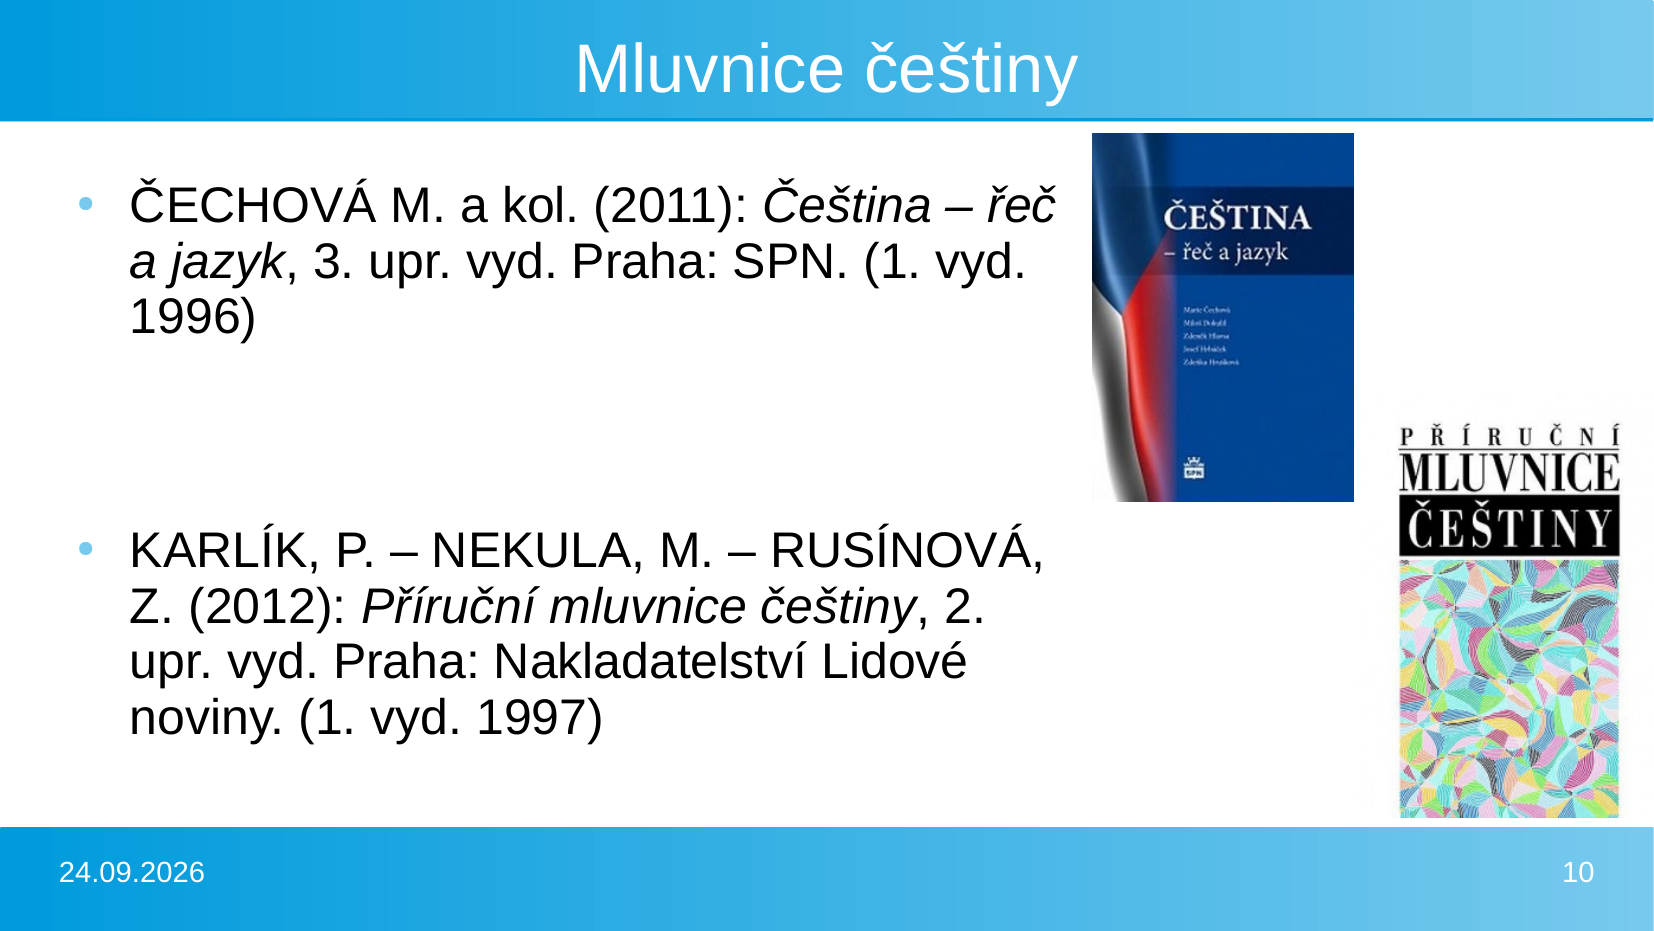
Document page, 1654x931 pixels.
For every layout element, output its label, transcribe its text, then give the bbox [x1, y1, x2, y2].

picture [1092, 133, 1354, 502]
picture [1358, 392, 1654, 818]
list ČECHOVÁ M. a kol. (2011): Čeština – řeč a jazyk, 3. upr. vyd. Praha: SPN. (1. vyd. 1996) KARLÍK, P. – NEKULA, M. – RUSÍNOVÁ, Z. (2012): Příruční mluvnice češtiny, 2. upr. vyd. Praha: Nakladatelství Lidové noviny. (1. vyd. 1997) [59, 177, 1063, 827]
title Mluvnice češtiny [59, 29, 1595, 108]
